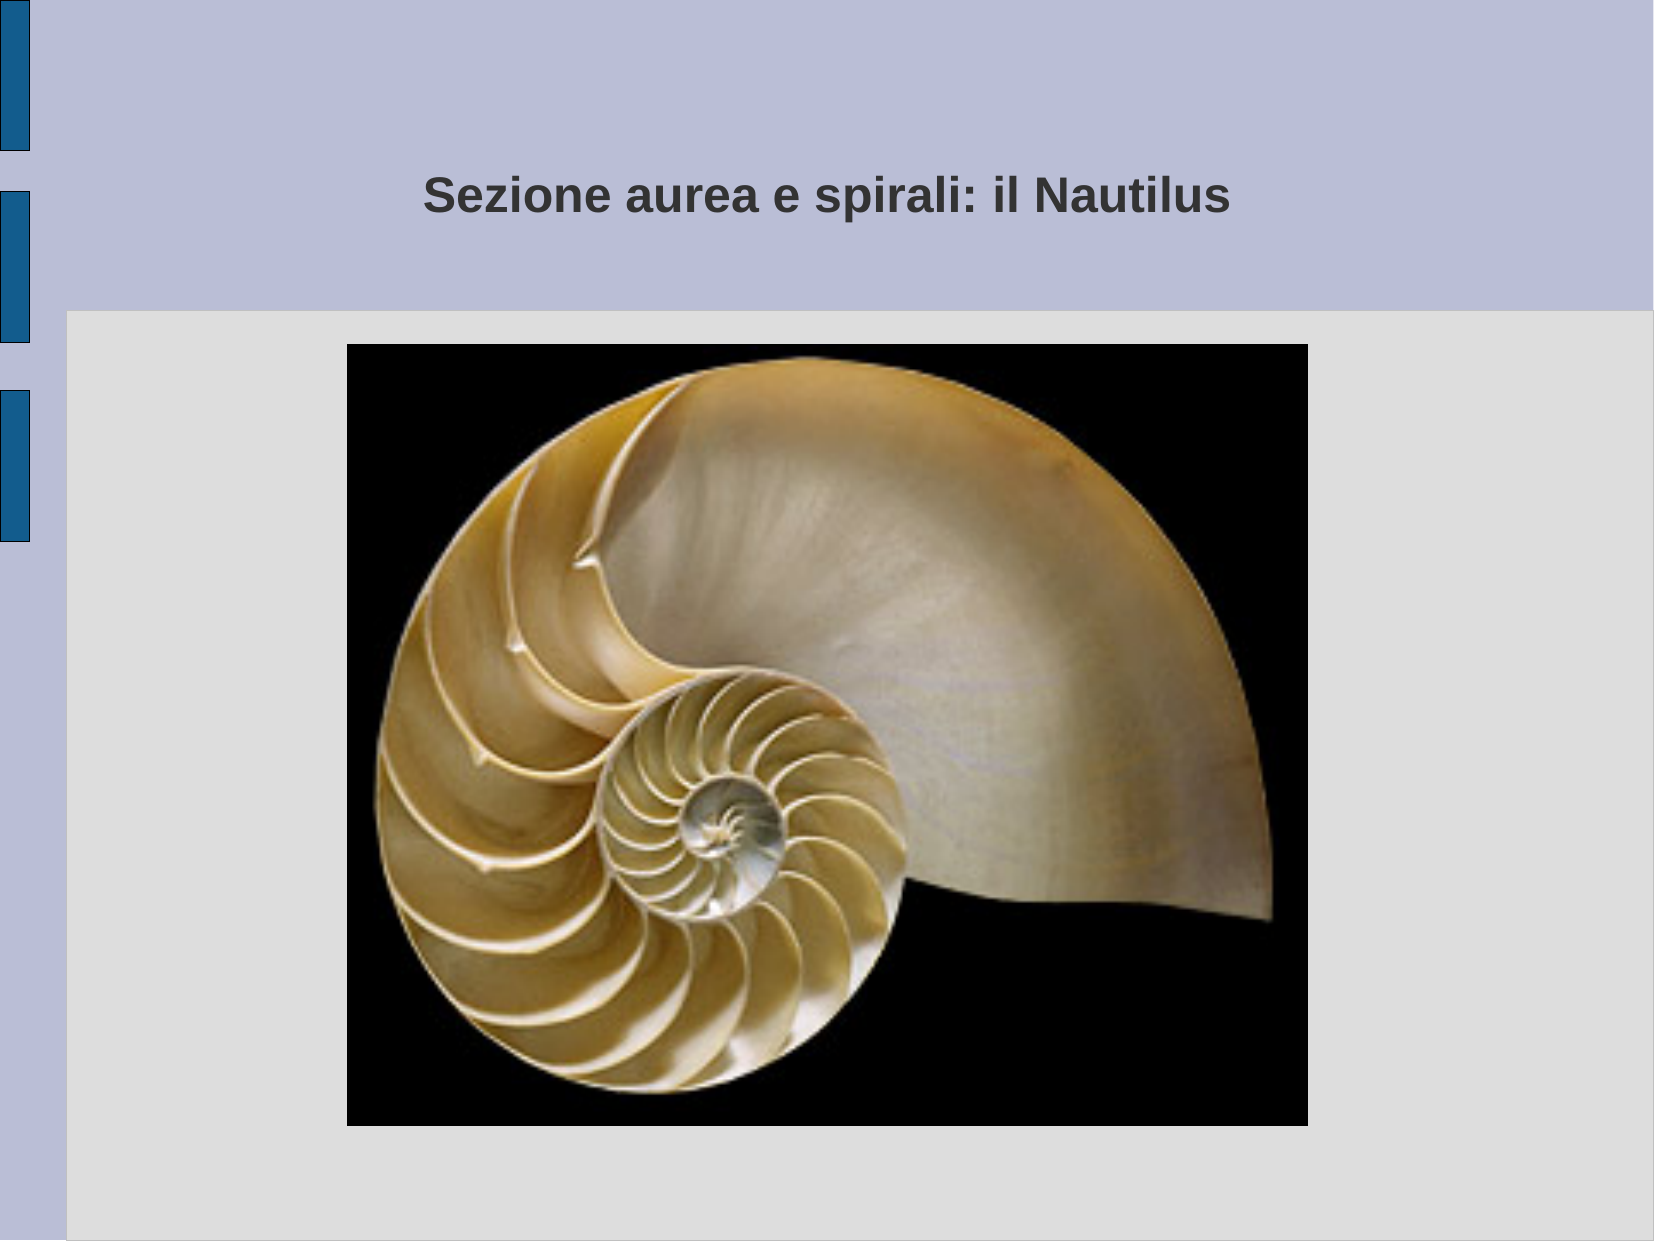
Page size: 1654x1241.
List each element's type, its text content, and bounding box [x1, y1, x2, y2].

title Sezione aurea e spirali: il Nautilus [121, 91, 1534, 299]
picture [347, 344, 1308, 1126]
